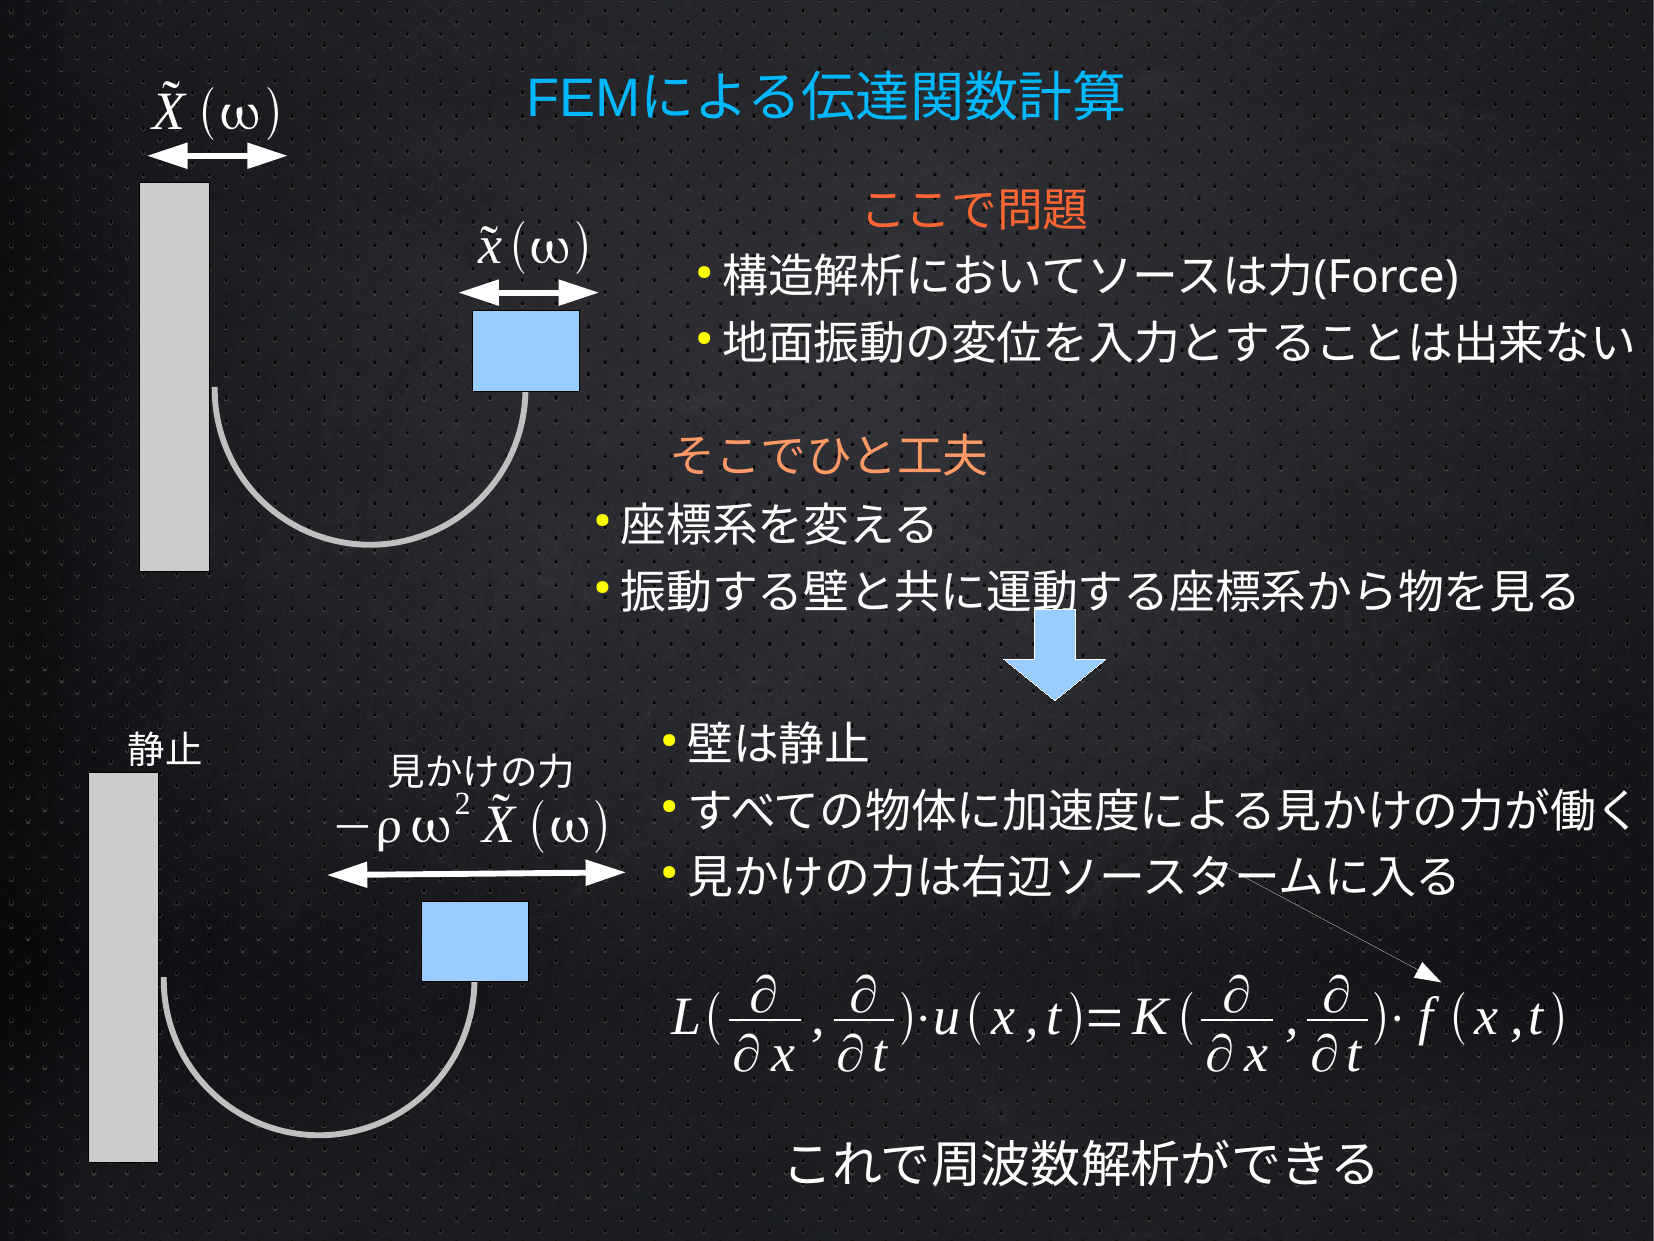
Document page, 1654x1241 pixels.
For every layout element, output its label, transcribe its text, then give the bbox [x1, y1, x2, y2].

text_box そこでひと工夫 [654, 411, 976, 473]
text_box [88, 772, 159, 1163]
text_box 見かけの力 [372, 734, 588, 786]
picture [0, 0, 1654, 1241]
text_box [139, 182, 210, 572]
text_box 壁は静止 すべての物体に加速度による見かけの力が働く 見かけの力は右辺ソースタームに入る [646, 700, 1622, 853]
title FEMによる伝達関数計算 [82, 56, 1571, 129]
text_box これで周波数解析ができる [767, 1116, 1363, 1182]
chart [324, 786, 617, 856]
text_box [472, 310, 580, 392]
chart [140, 77, 288, 143]
text_box ここで問題 構造解析においてソースは力(Force) 地面振動の変位を入力とすることは出来ない [681, 166, 1604, 319]
text_box [1003, 609, 1106, 701]
text_box 静止 [112, 712, 218, 766]
chart [660, 971, 1575, 1084]
chart [468, 215, 598, 278]
text_box [421, 901, 529, 982]
text_box 座標系を変える 振動する壁と共に運動する座標系から物を見る [579, 481, 1549, 588]
